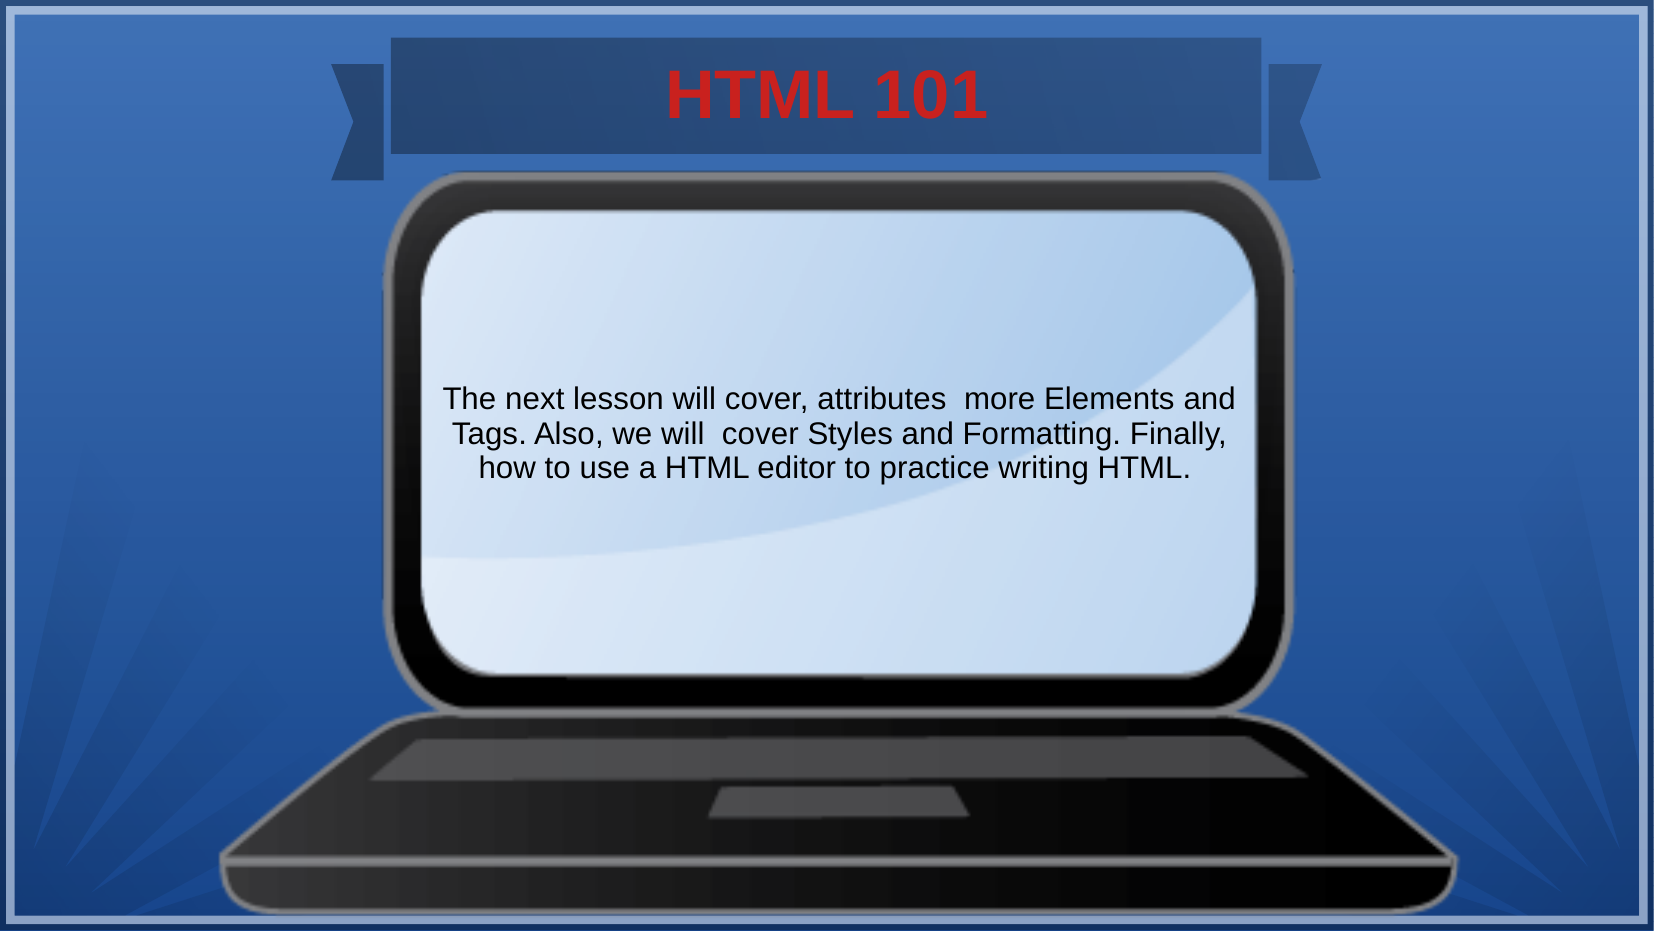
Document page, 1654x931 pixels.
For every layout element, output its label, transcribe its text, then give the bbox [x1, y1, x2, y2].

picture [164, 119, 1514, 931]
subtitle The next lesson will cover, attributes more Elements and Tags. Also, we will cover Styles and Formatting. Finally, how to use a HTML editor to practice writing HTML. [420, 210, 1261, 657]
title HTML 101 [389, 35, 1264, 154]
